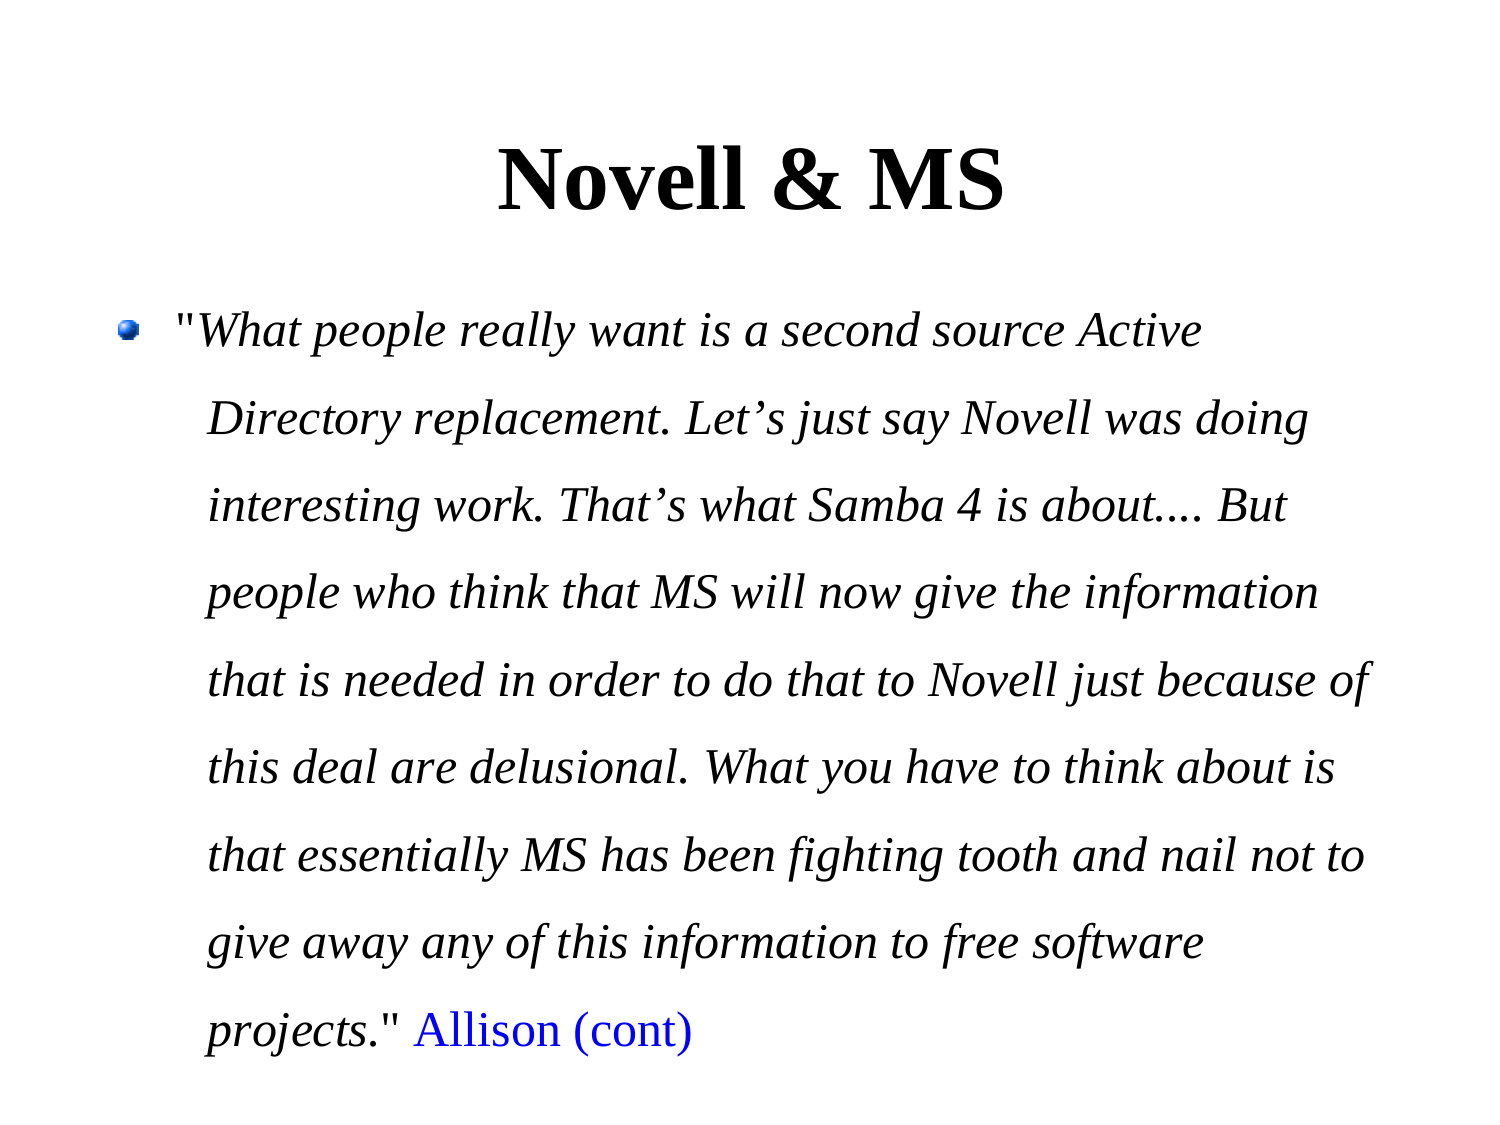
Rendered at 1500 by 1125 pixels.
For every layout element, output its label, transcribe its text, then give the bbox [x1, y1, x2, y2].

title Novell & MS [87, 52, 1416, 307]
text_box "What people really want is a second source Active Directory replacement. Let’s just say Novell was doing interesting work. That’s what Samba 4 is about.... But people who think that MS will now give the information that is needed in order to do that to Novell just because of this deal are delusional. What you have to think about is that essentially MS has been fighting tooth and nail not to give away any of this information to free software projects." Allison (cont) [103, 262, 1421, 978]
